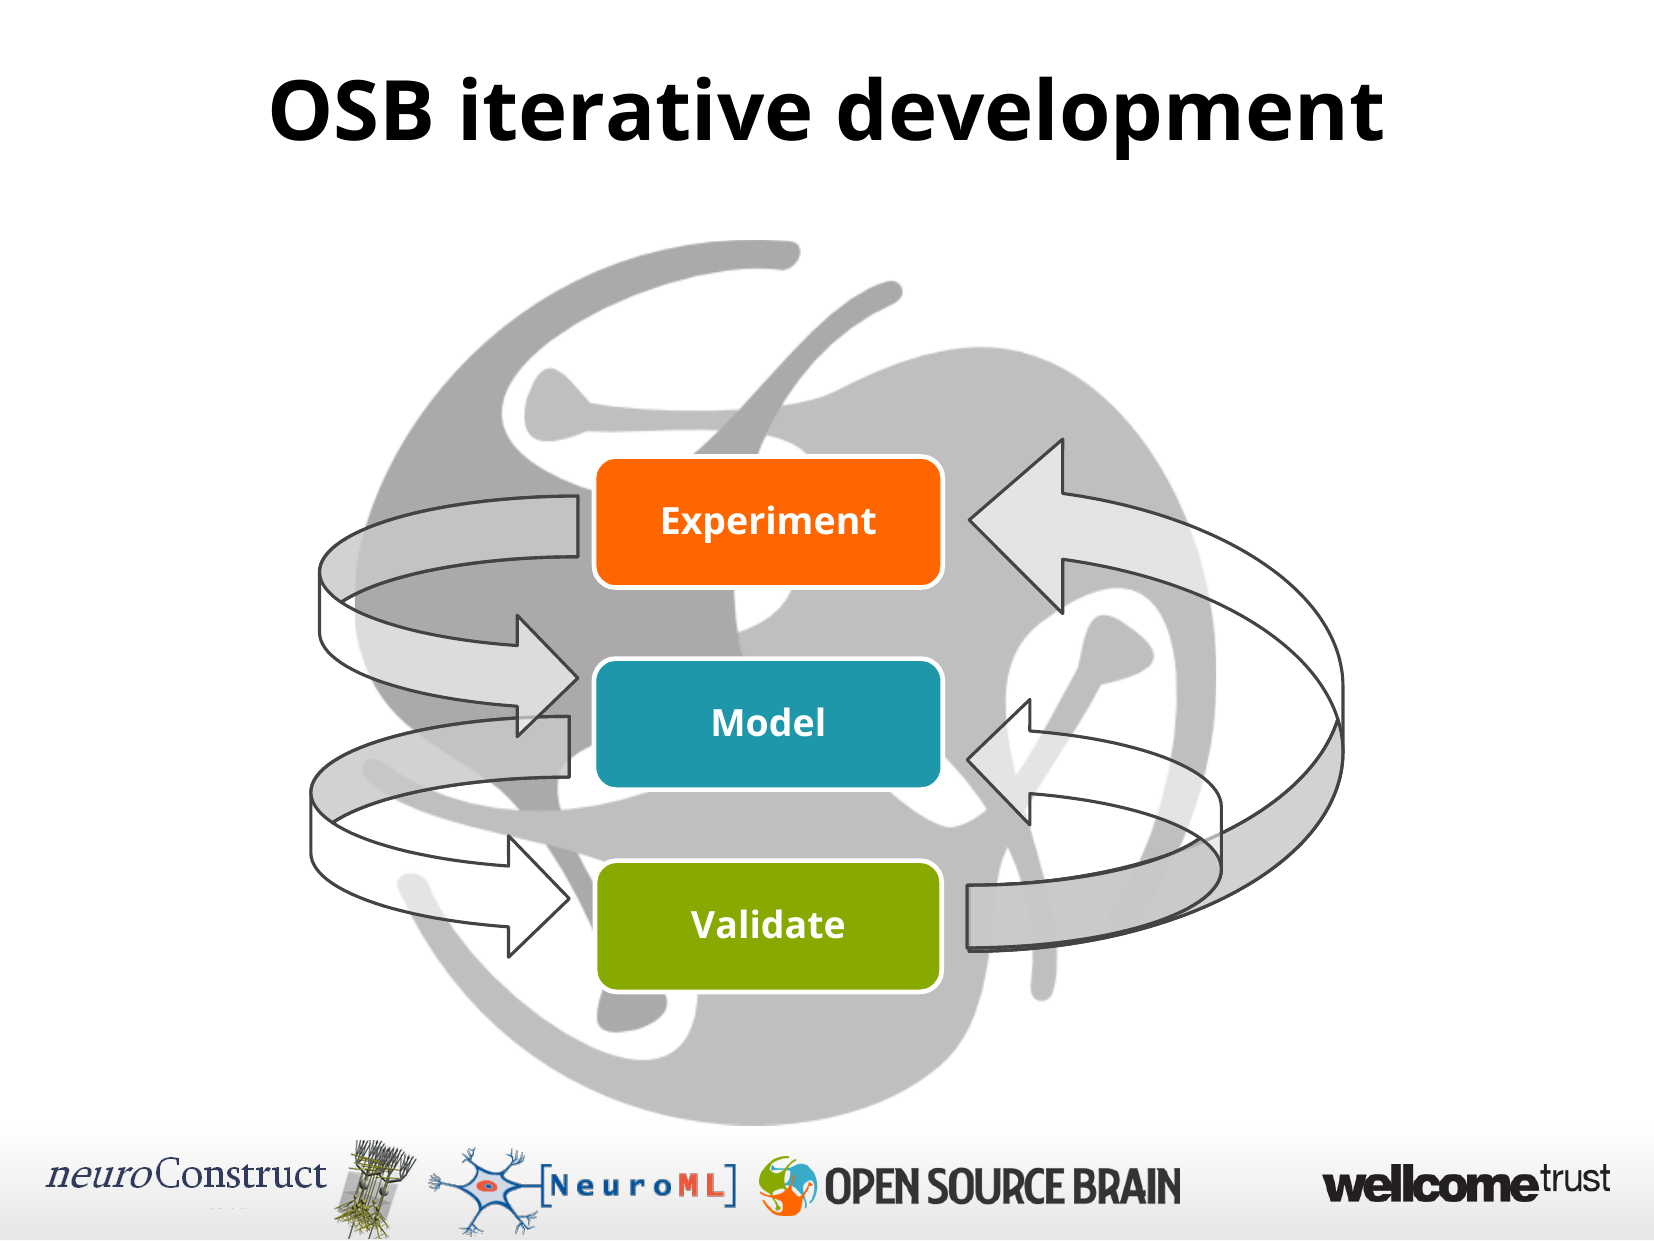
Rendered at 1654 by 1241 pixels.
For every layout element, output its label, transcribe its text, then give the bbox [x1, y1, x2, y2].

picture [428, 1147, 736, 1237]
picture [1322, 1164, 1610, 1202]
text_box Model [594, 658, 943, 790]
picture [759, 1156, 1180, 1216]
text_box [310, 257, 1343, 1126]
text_box Experiment [594, 456, 943, 588]
text_box OSB iterative development [82, 49, 1572, 257]
picture [32, 1140, 419, 1239]
text_box Validate [595, 860, 942, 992]
